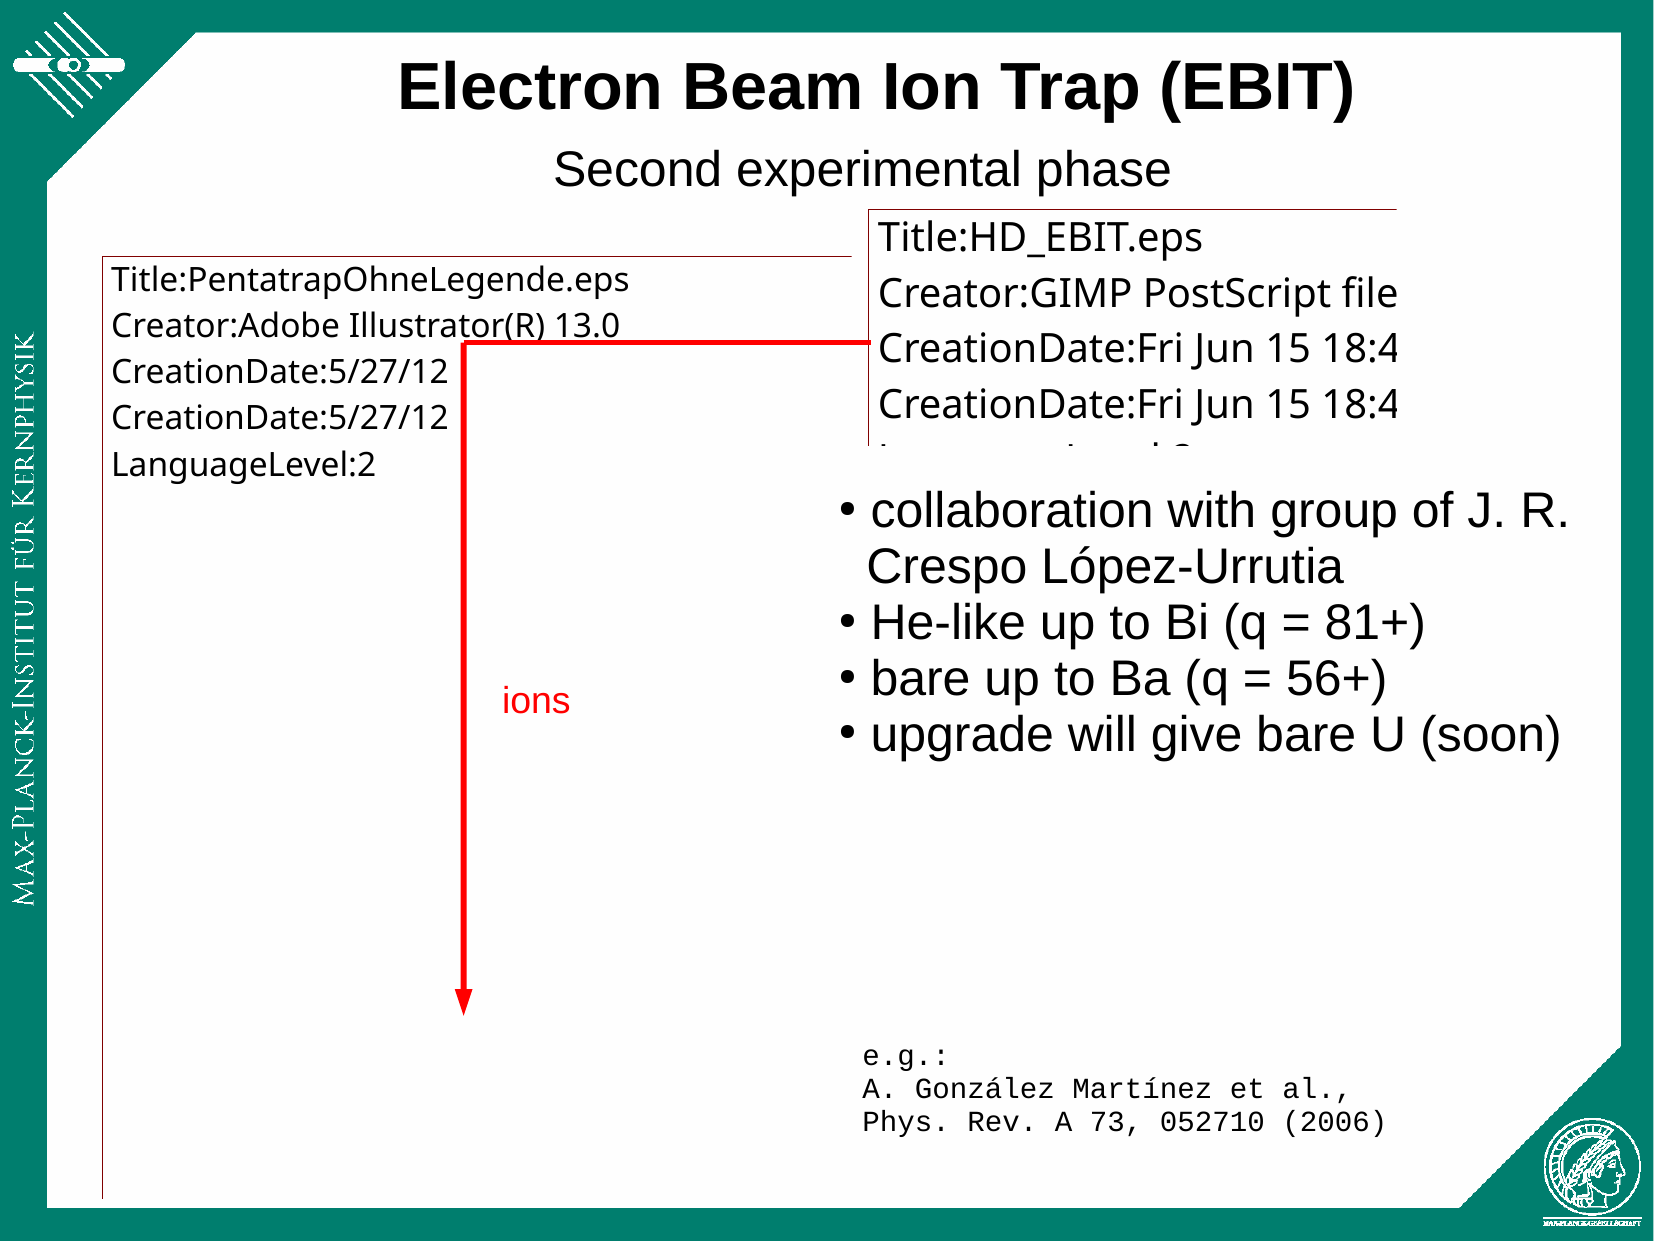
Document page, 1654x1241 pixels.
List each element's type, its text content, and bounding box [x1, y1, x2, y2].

picture [0, 0, 1654, 1241]
text_box Electron Beam Ion Trap (EBIT) [93, 35, 1654, 131]
text_box e.g.: A. González Martínez et al., Phys. Rev. A 73, 052710 (2006) [844, 1030, 1436, 1184]
text_box Second experimental phase [220, 128, 1506, 204]
text_box ions [484, 669, 686, 733]
text_box collaboration with group of J. R. Crespo López-Urrutia He-like up to Bi (q = 81+) bare up to Ba (q = 56+) upgrade will give bare U (soon) [820, 472, 1627, 828]
